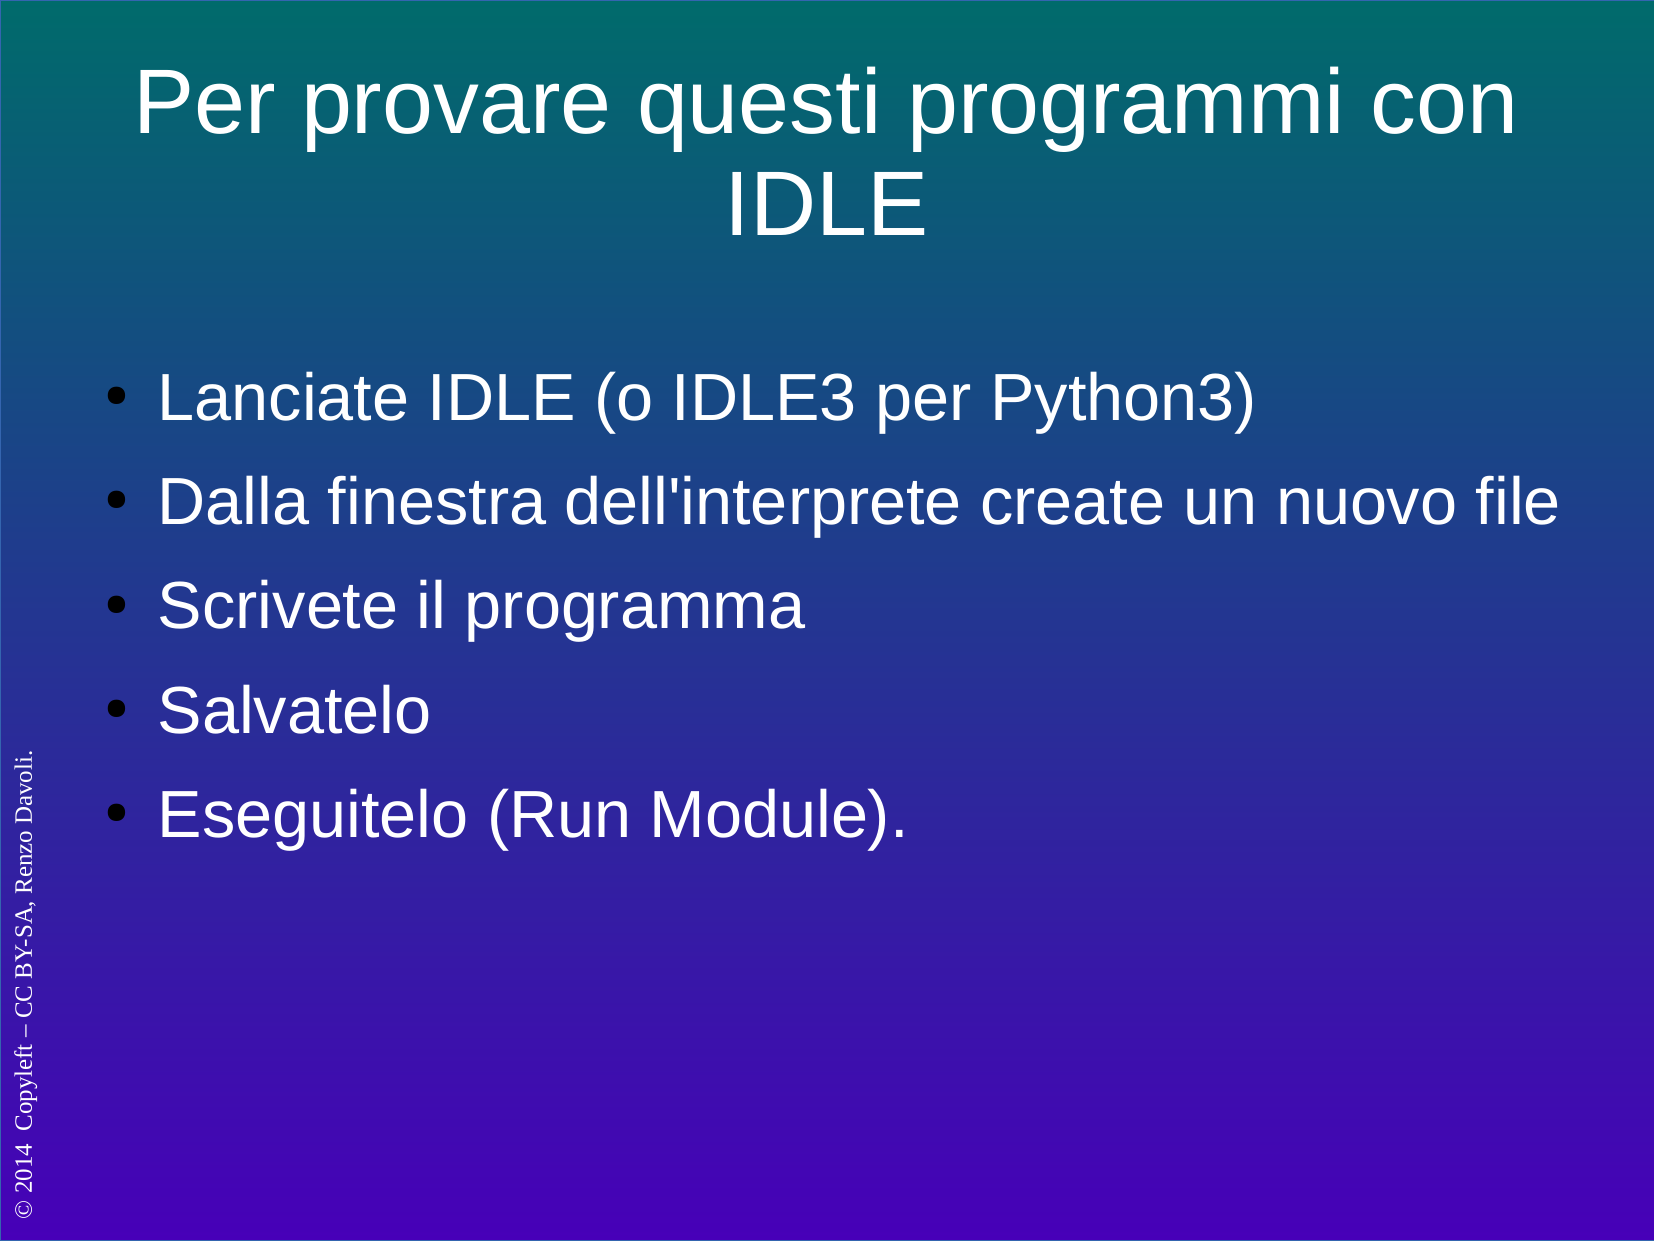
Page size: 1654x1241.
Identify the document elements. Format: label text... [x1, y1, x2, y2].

title Per provare questi programmi con IDLE [82, 49, 1571, 257]
list Lanciate IDLE (o IDLE3 per Python3) Dalla finestra dell'interprete create un nuovo file Scrivete il programma Salvatelo Eseguitelo (Run Module). [86, 360, 1576, 1080]
